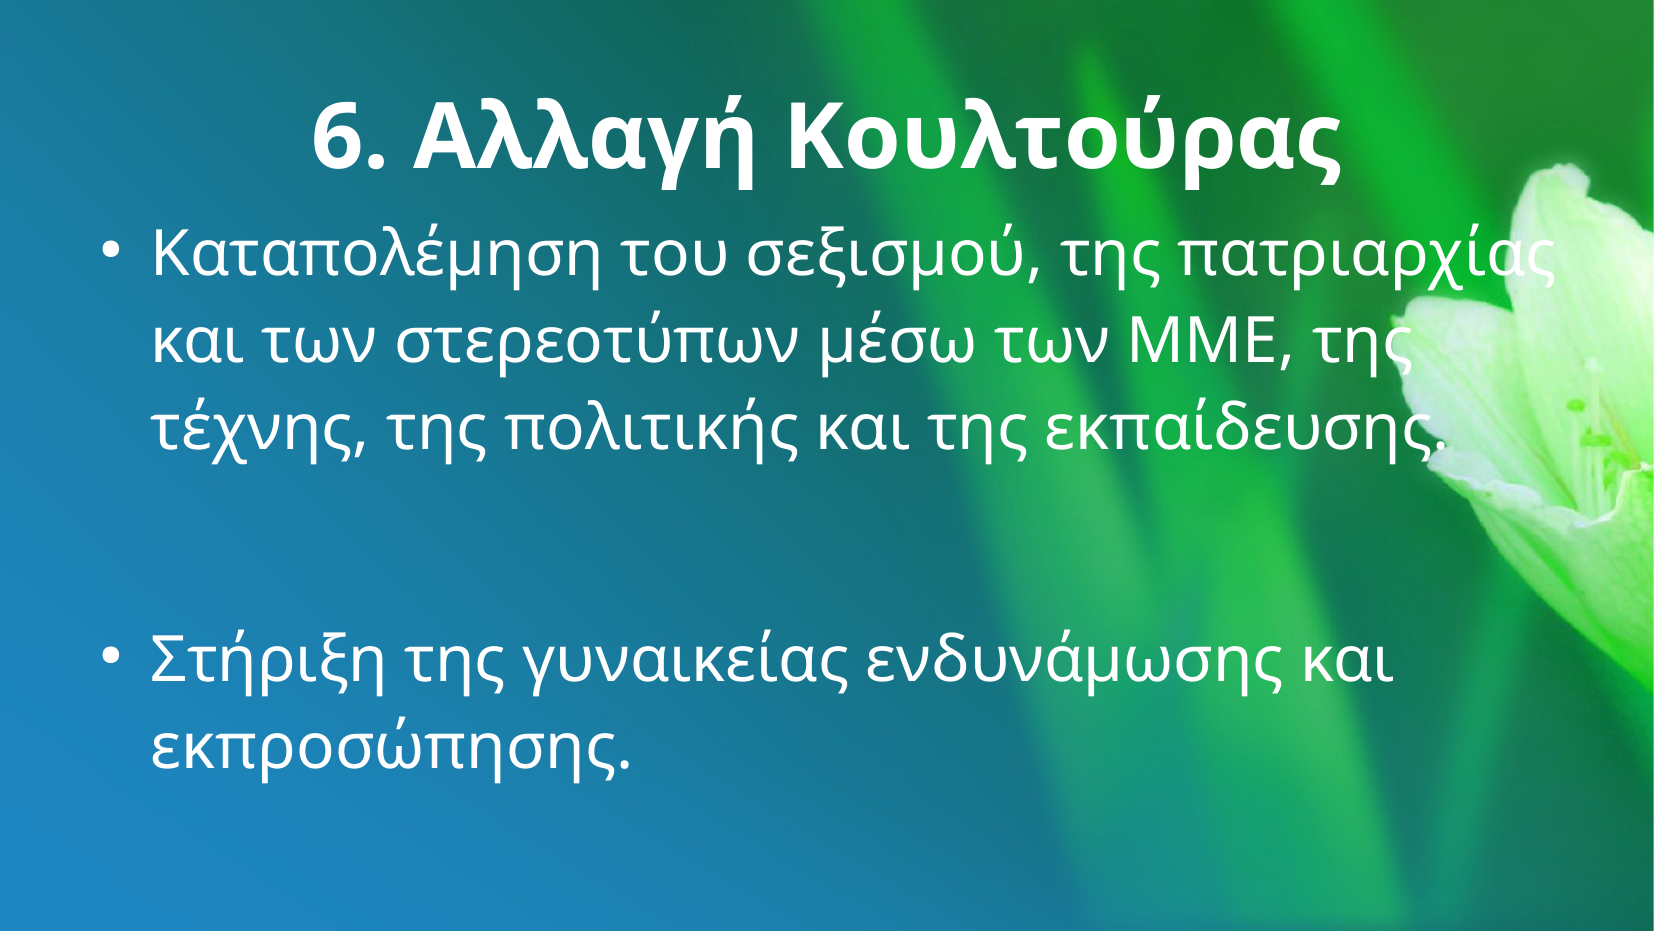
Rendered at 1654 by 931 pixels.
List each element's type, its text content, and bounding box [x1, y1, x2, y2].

title 6. Αλλαγή Κουλτούρας [82, 59, 1571, 206]
list Καταπολέμηση του σεξισμού, της πατριαρχίας και των στερεοτύπων μέσω των ΜΜΕ, της τέχνης, της πολιτικής και της εκπαίδευσης. Στήριξη της γυναικείας ενδυνάμωσης και εκπροσώπησης. [82, 206, 1571, 873]
picture [0, 0, 1654, 931]
